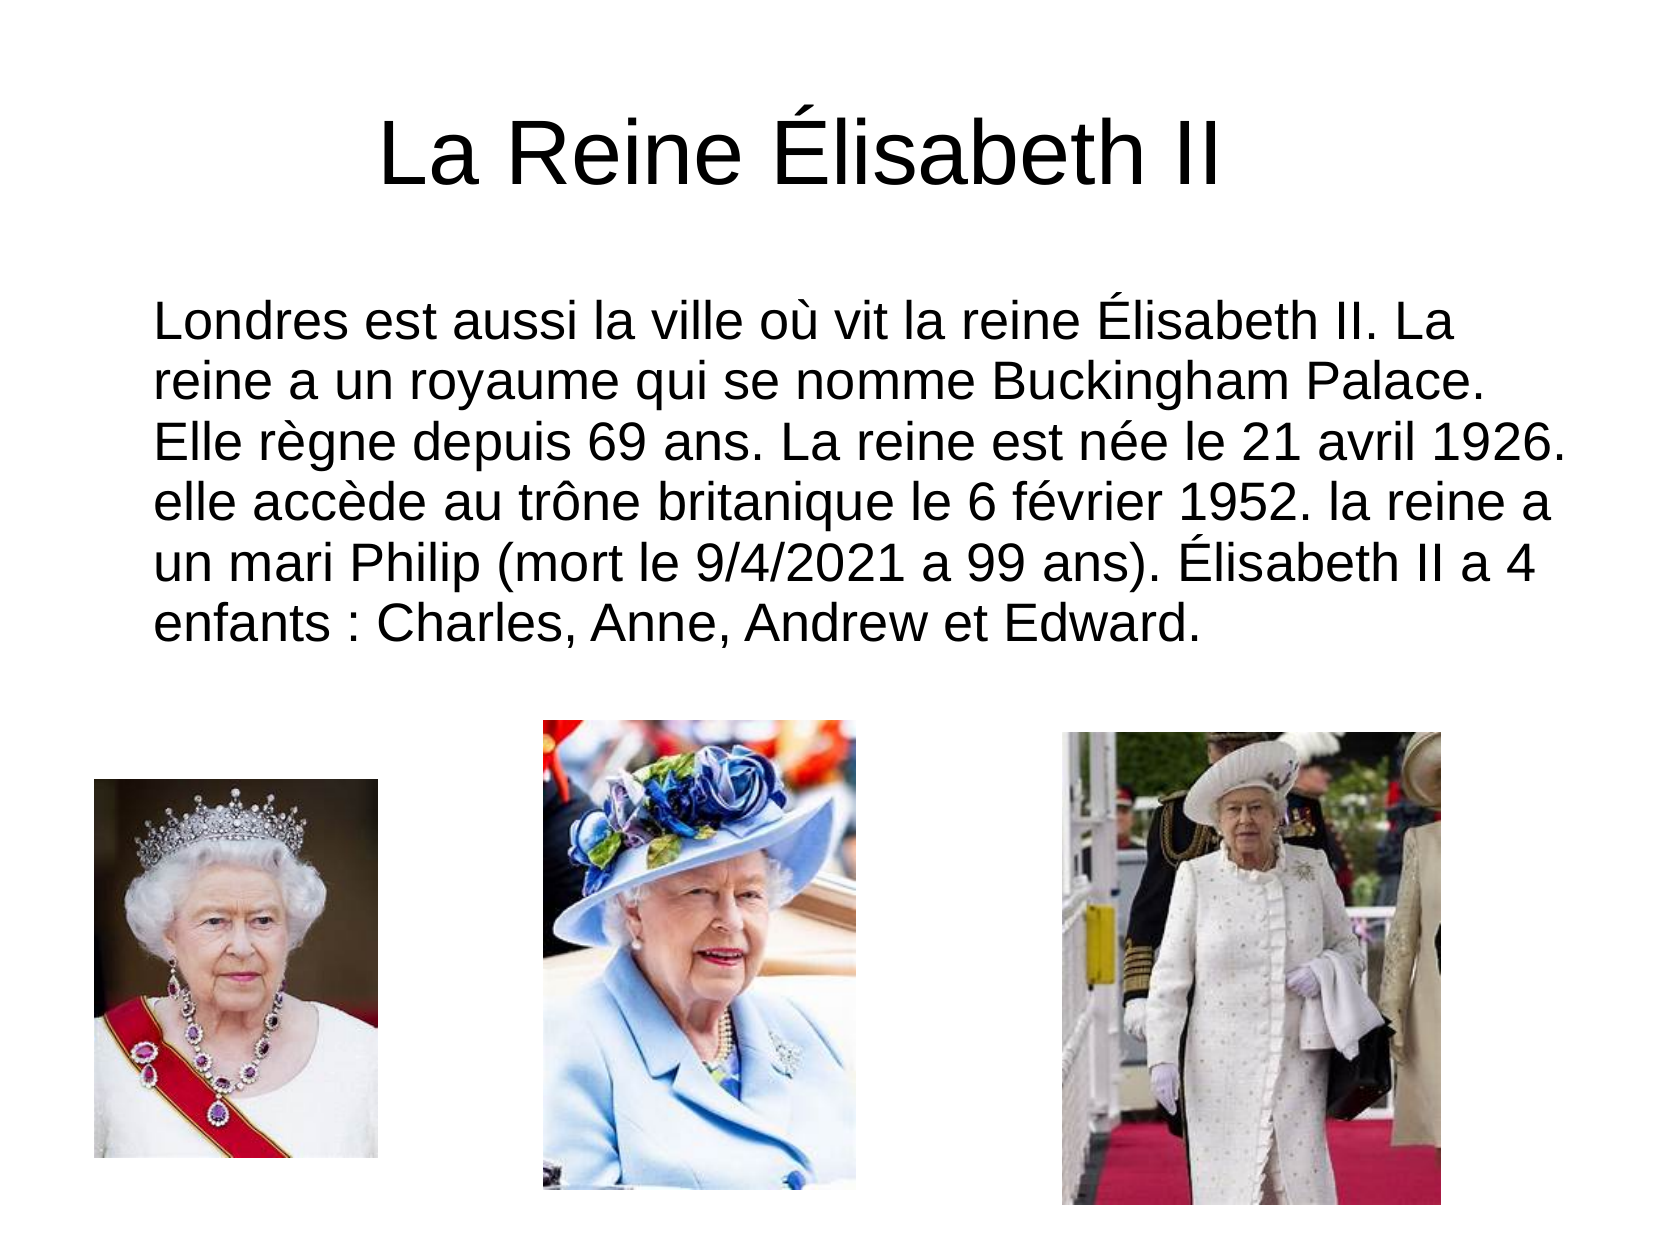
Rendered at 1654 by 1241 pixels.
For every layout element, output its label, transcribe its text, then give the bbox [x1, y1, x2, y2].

title La Reine Élisabeth II [82, 49, 1571, 257]
picture [1062, 732, 1441, 1205]
picture [543, 720, 856, 1190]
picture [94, 779, 378, 1158]
list Londres est aussi la ville où vit la reine Élisabeth II. La reine a un royaume qui se nomme Buckingham Palace. Elle règne depuis 69 ans. La reine est née le 21 avril 1926. elle accède au trône britanique le 6 février 1952. la reine a un mari Philip (mort le 9/4/2021 a 99 ans). Élisabeth II a 4 enfants : Charles, Anne, Andrew et Edward. [82, 290, 1571, 1241]
